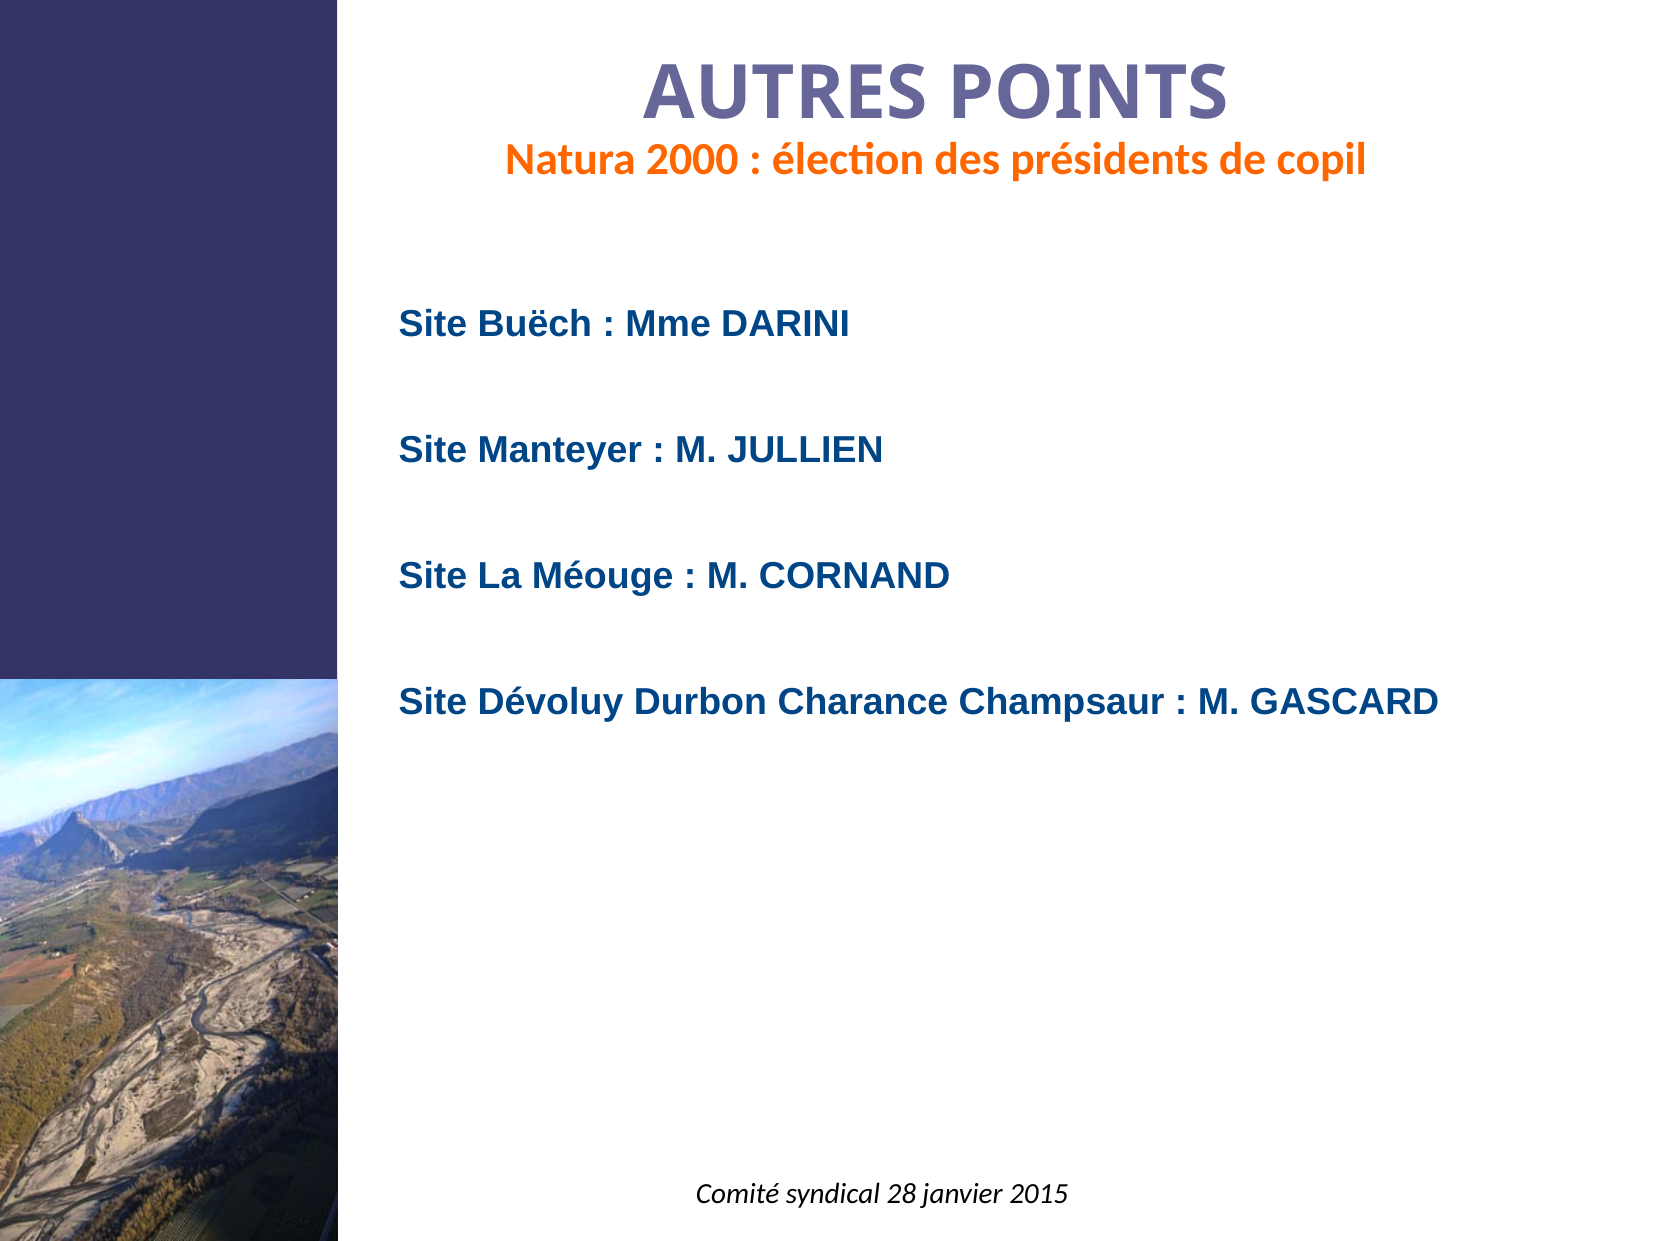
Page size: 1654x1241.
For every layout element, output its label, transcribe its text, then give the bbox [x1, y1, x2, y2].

text_box [0, 0, 338, 679]
text_box AUTRES POINTS Natura 2000 : élection des présidents de copil [501, 29, 1371, 295]
text_box Site Buëch : Mme DARINI Site Manteyer : M. JULLIEN Site La Méouge : M. CORNAND Site Dévoluy Durbon Charance Champsaur : M. GASCARD [383, 295, 1625, 743]
picture [0, 679, 338, 1241]
